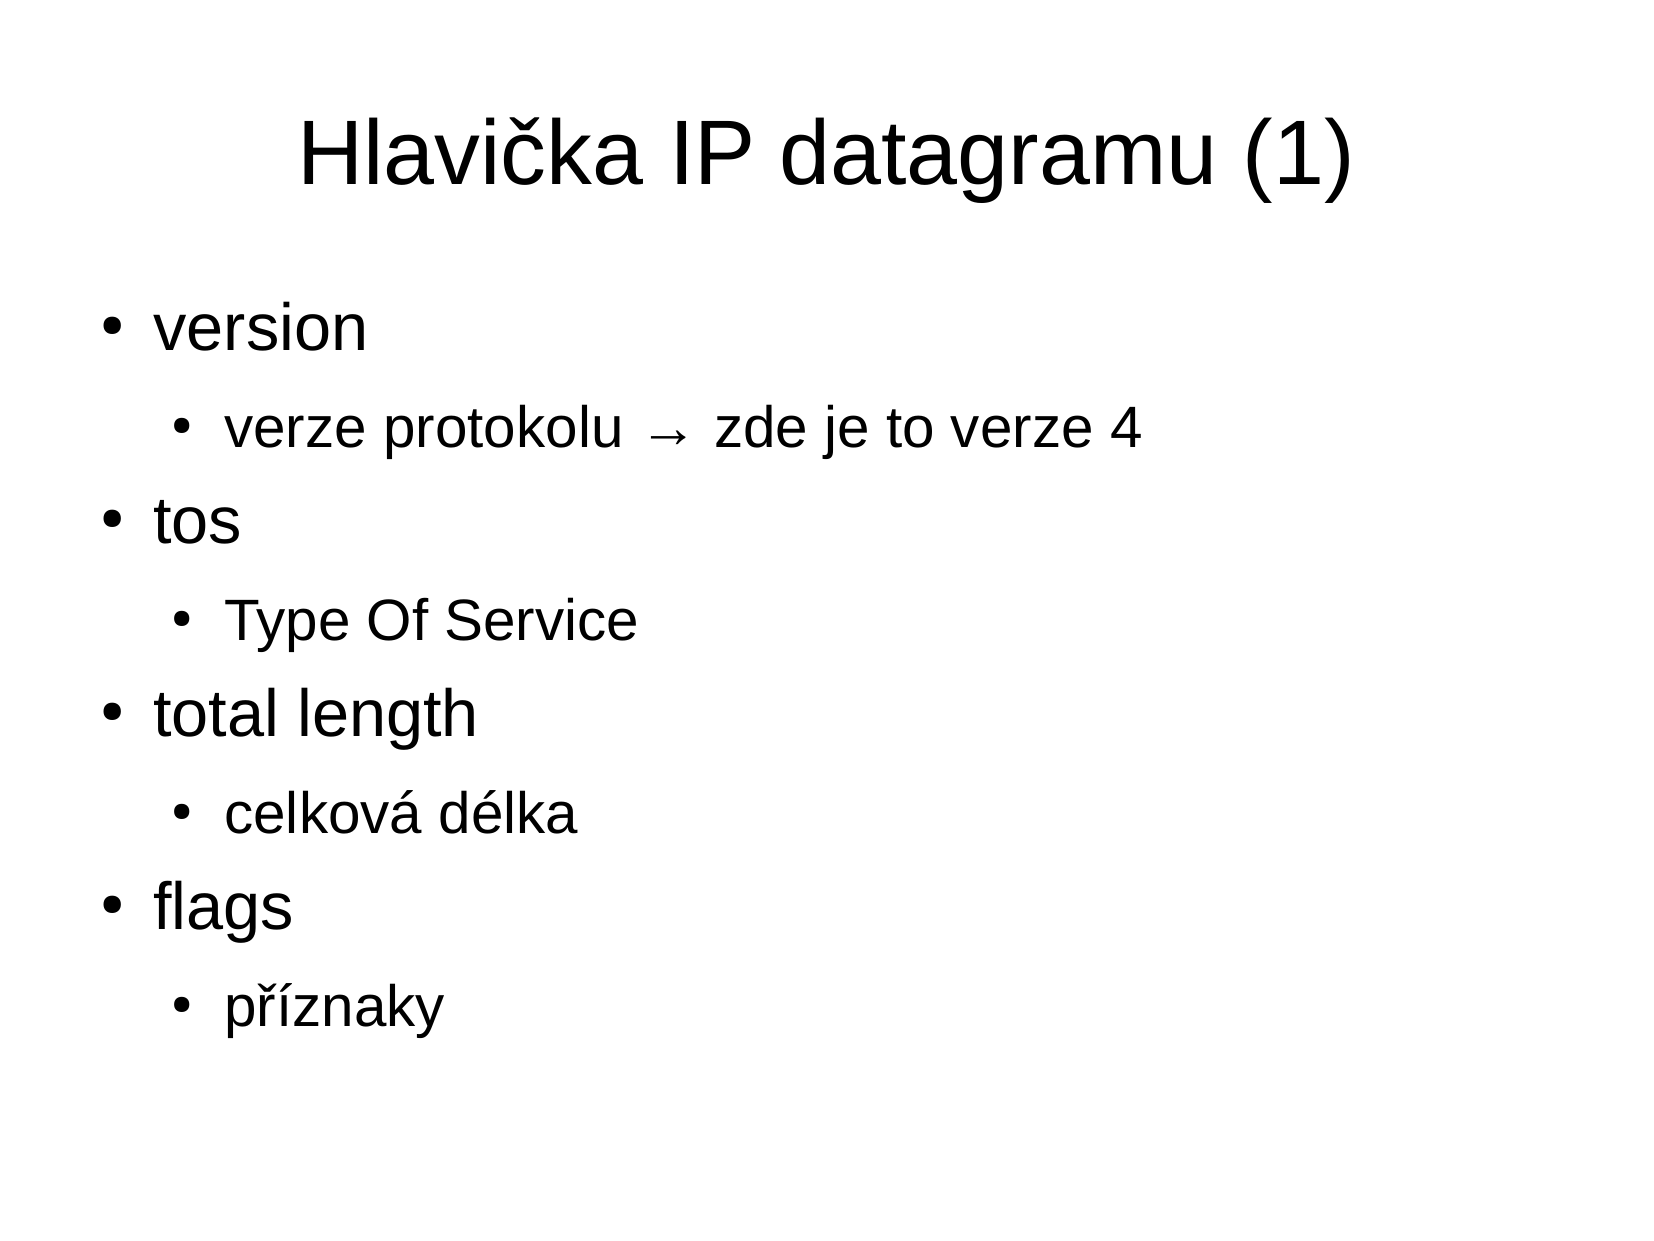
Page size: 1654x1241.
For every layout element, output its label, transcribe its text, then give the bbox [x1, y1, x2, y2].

list version verze protokolu → zde je to verze 4 tos Type Of Service total length celková délka flags příznaky [82, 290, 1571, 1109]
title Hlavička IP datagramu (1) [82, 49, 1571, 257]
